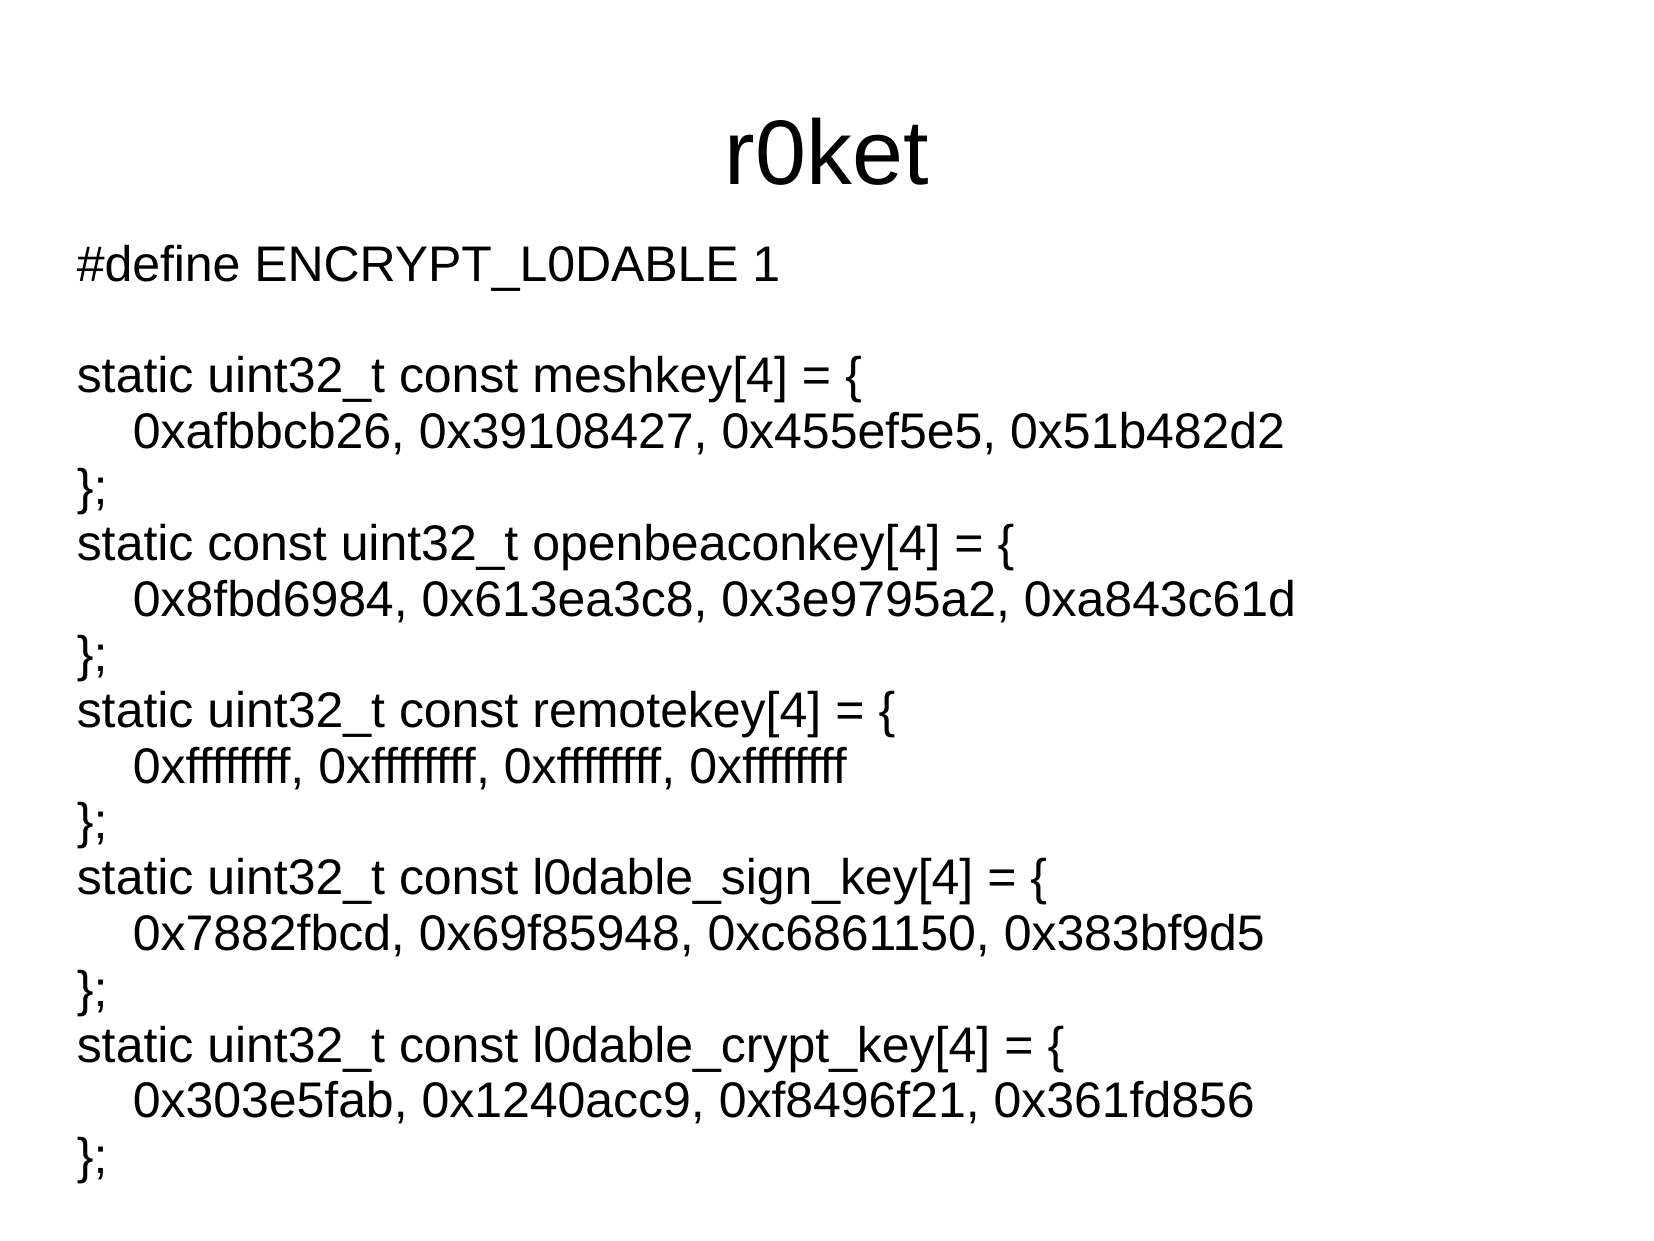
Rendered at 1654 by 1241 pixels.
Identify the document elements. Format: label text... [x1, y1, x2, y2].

title r0ket [82, 49, 1571, 257]
subtitle #define ENCRYPT_L0DABLE 1 static uint32_t const meshkey[4] = { 0xafbbcb26, 0x39108427, 0x455ef5e5, 0x51b482d2 }; static const uint32_t openbeaconkey[4] = { 0x8fbd6984, 0x613ea3c8, 0x3e9795a2, 0xa843c61d }; static uint32_t const remotekey[4] = { 0xffffffff, 0xffffffff, 0xffffffff, 0xffffffff }; static uint32_t const l0dable_sign_key[4] = { 0x7882fbcd, 0x69f85948, 0xc6861150, 0x383bf9d5 }; static uint32_t const l0dable_crypt_key[4] = { 0x303e5fab, 0x1240acc9, 0xf8496f21, 0x361fd856 }; [76, 236, 1565, 1241]
